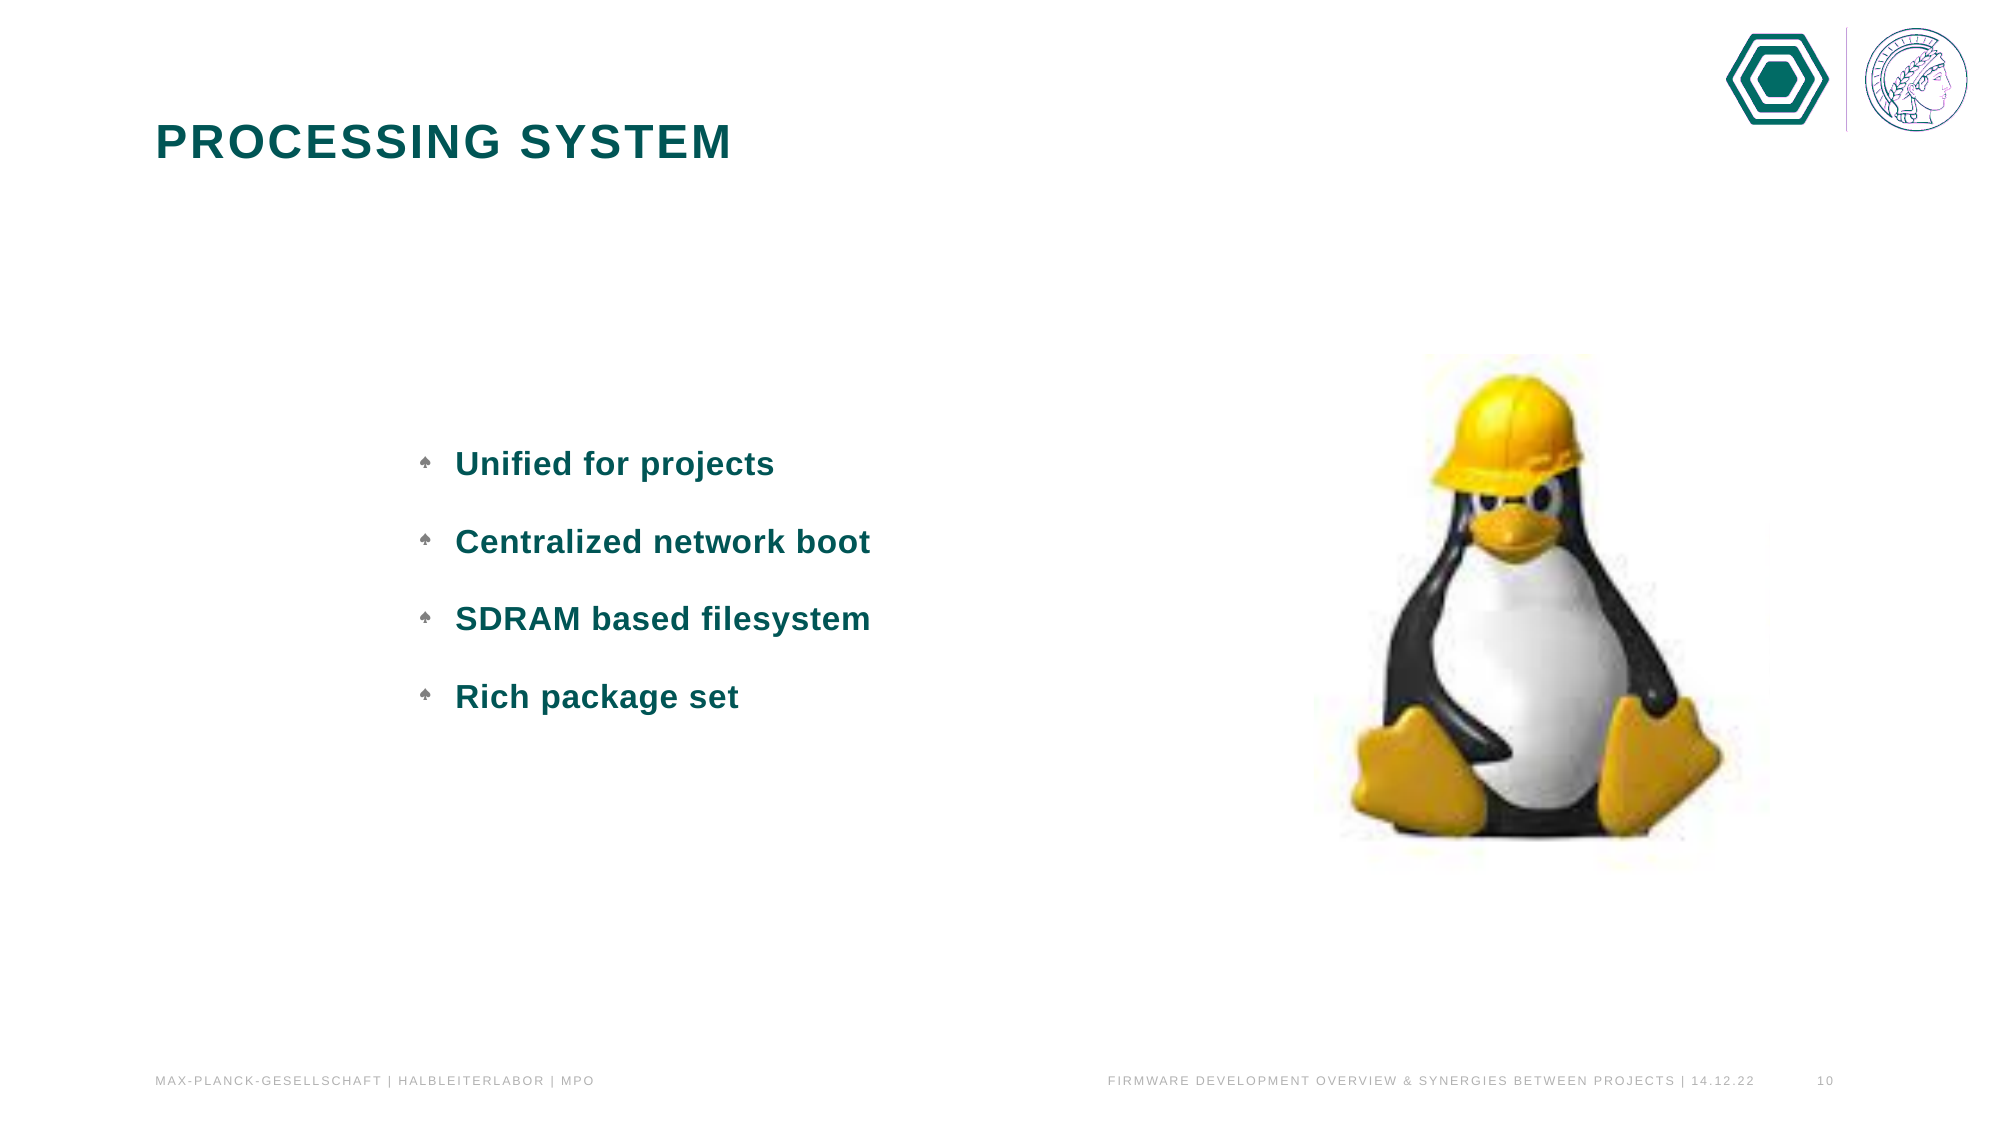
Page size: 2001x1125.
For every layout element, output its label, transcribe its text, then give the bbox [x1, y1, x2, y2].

picture [1313, 354, 1771, 886]
title Processing system [155, 113, 1426, 196]
picture [1709, 10, 1986, 147]
text_box Unified for projects Centralized network boot SDRAM based filesystem Rich package set [420, 435, 875, 716]
